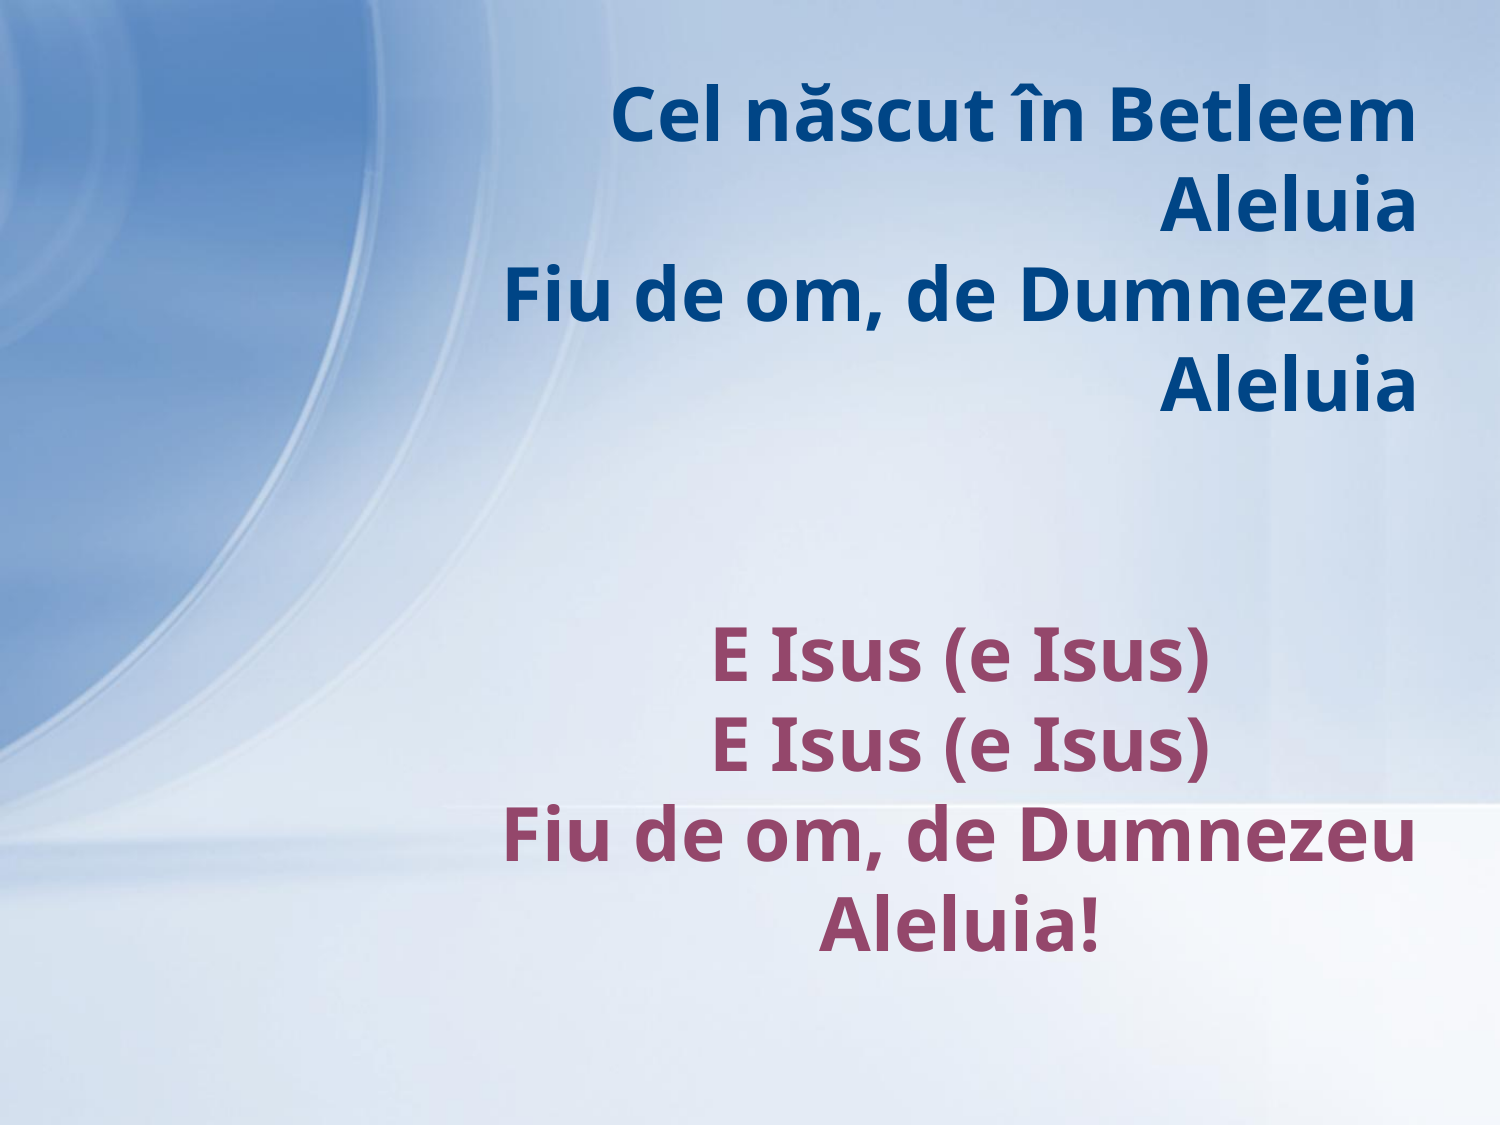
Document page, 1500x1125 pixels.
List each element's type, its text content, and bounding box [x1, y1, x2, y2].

text_box Cel născut în Betleem Aleluia Fiu de om, de Dumnezeu Aleluia E Isus (e Isus) E Isus (e Isus) Fiu de om, de Dumnezeu Aleluia! [486, 58, 1435, 975]
picture [0, 0, 1500, 1125]
